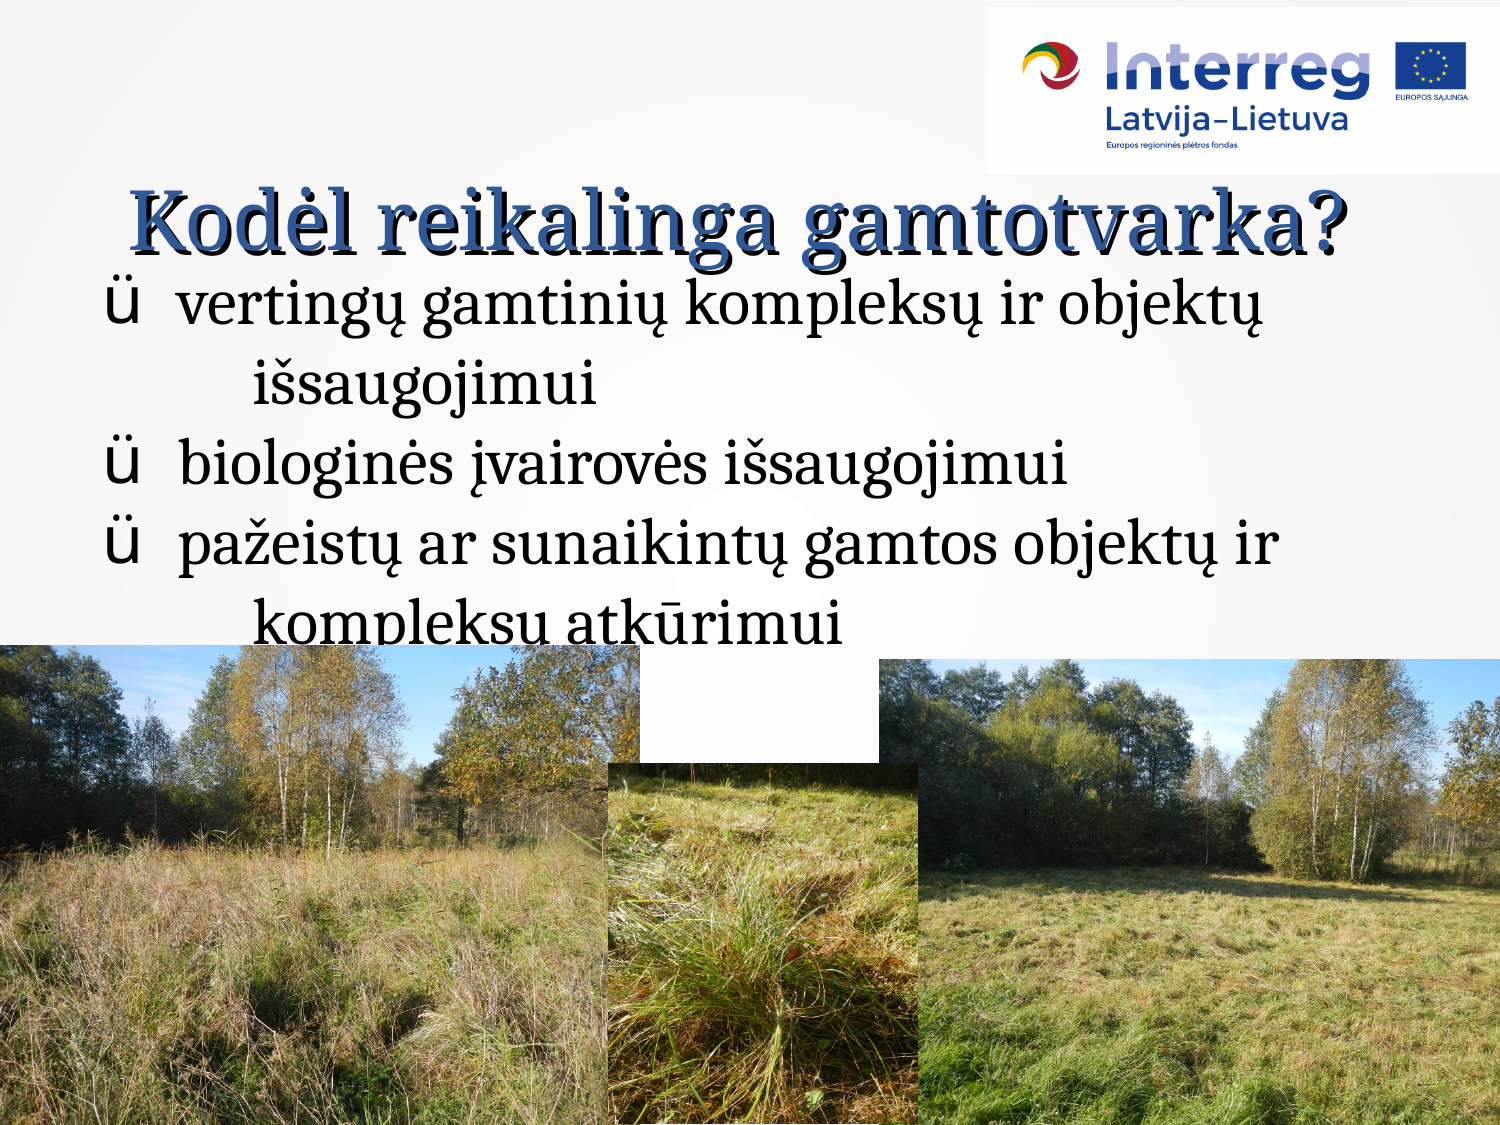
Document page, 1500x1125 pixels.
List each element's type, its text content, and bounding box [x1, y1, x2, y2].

title Kodėl reikalinga gamtotvarka? [62, 114, 1413, 275]
picture [987, 7, 1500, 174]
text_box vertingų gamtinių kompleksų ir objektų išsaugojimui biologinės įvairovės išsaugojimui pažeistų ar sunaikintų gamtos objektų ir kompleksų atkūrimui [87, 250, 1364, 670]
picture [0, 645, 1500, 1125]
